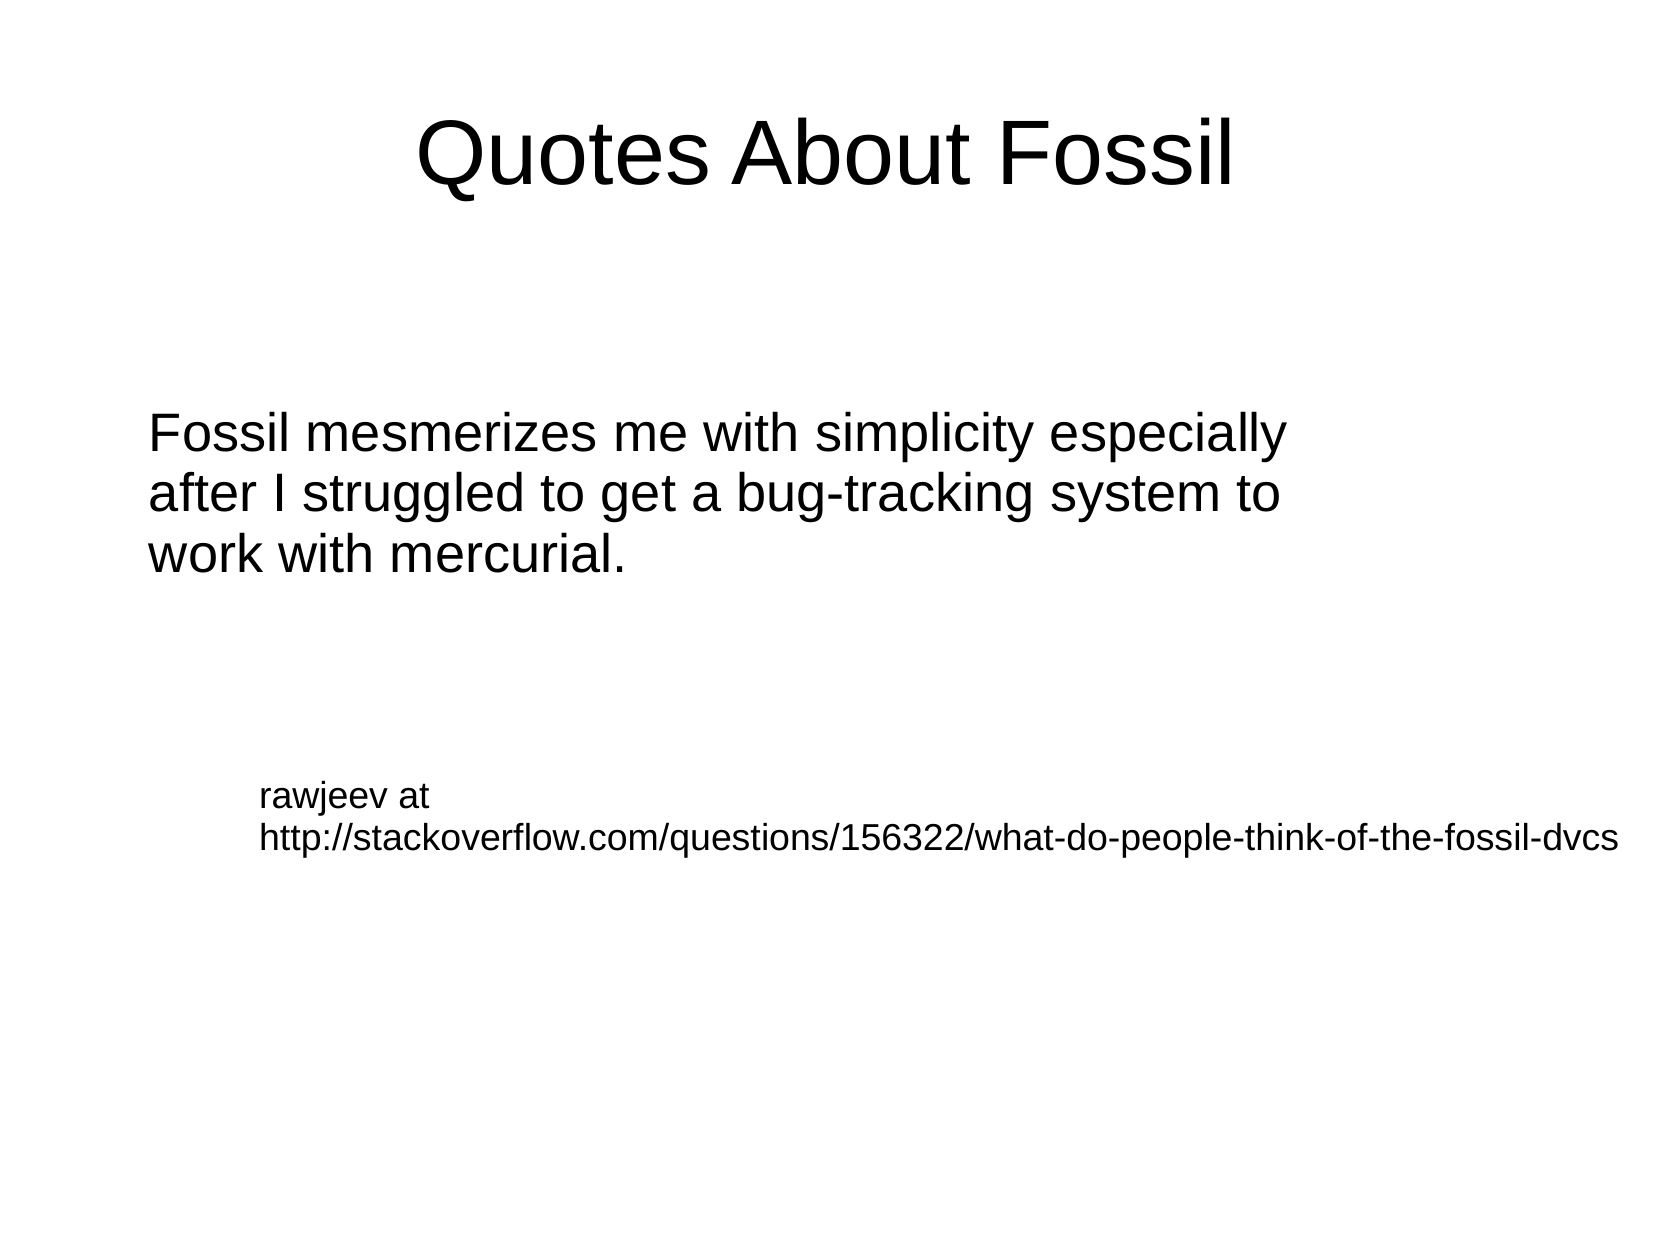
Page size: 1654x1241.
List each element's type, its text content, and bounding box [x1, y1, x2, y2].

text_box rawjeev at http://stackoverflow.com/questions/156322/what-do-people-think-of-the-fossil-dvcs [244, 767, 1635, 866]
title Quotes About Fossil [82, 49, 1571, 257]
text_box Fossil mesmerizes me with simplicity especially after I struggled to get a bug-tracking system to work with mercurial. [134, 394, 1305, 592]
